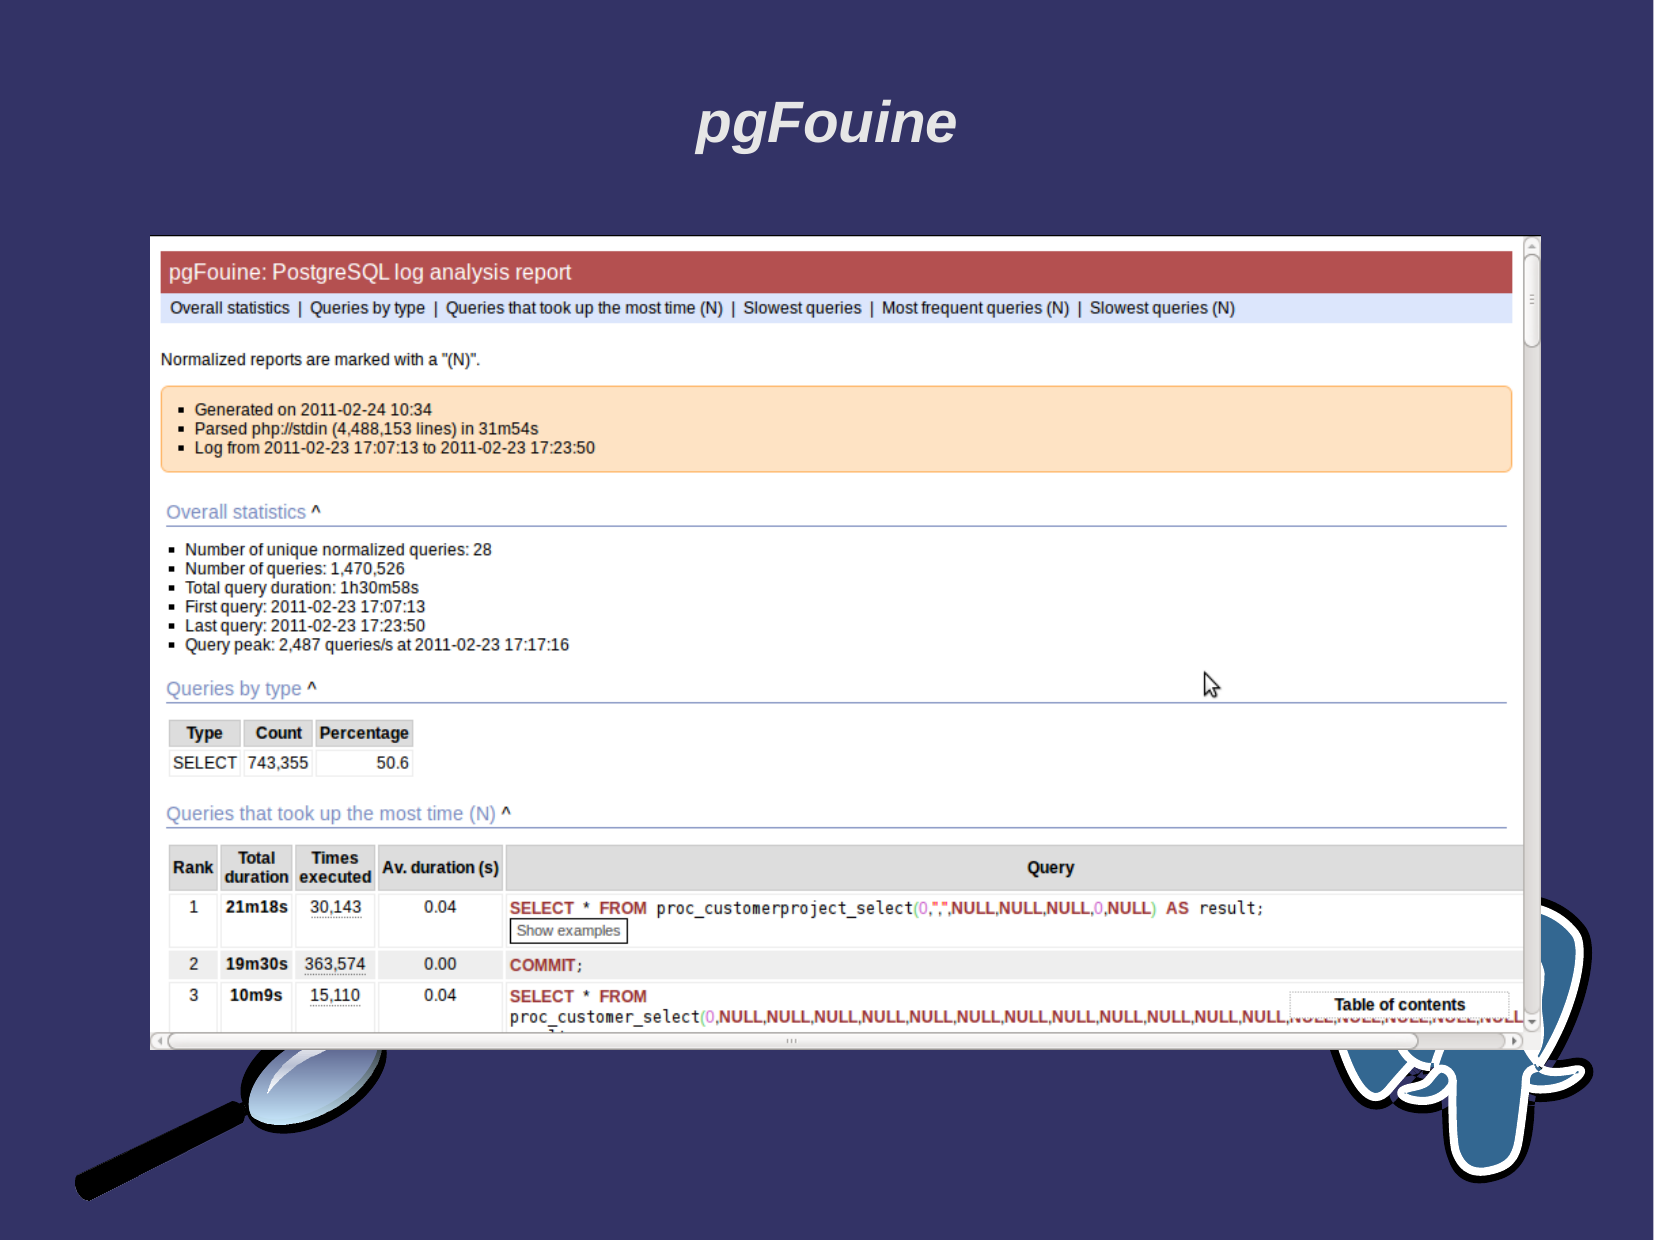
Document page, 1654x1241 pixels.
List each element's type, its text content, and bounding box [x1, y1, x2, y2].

title pgFouine [121, 19, 1534, 227]
picture [150, 235, 1541, 1051]
